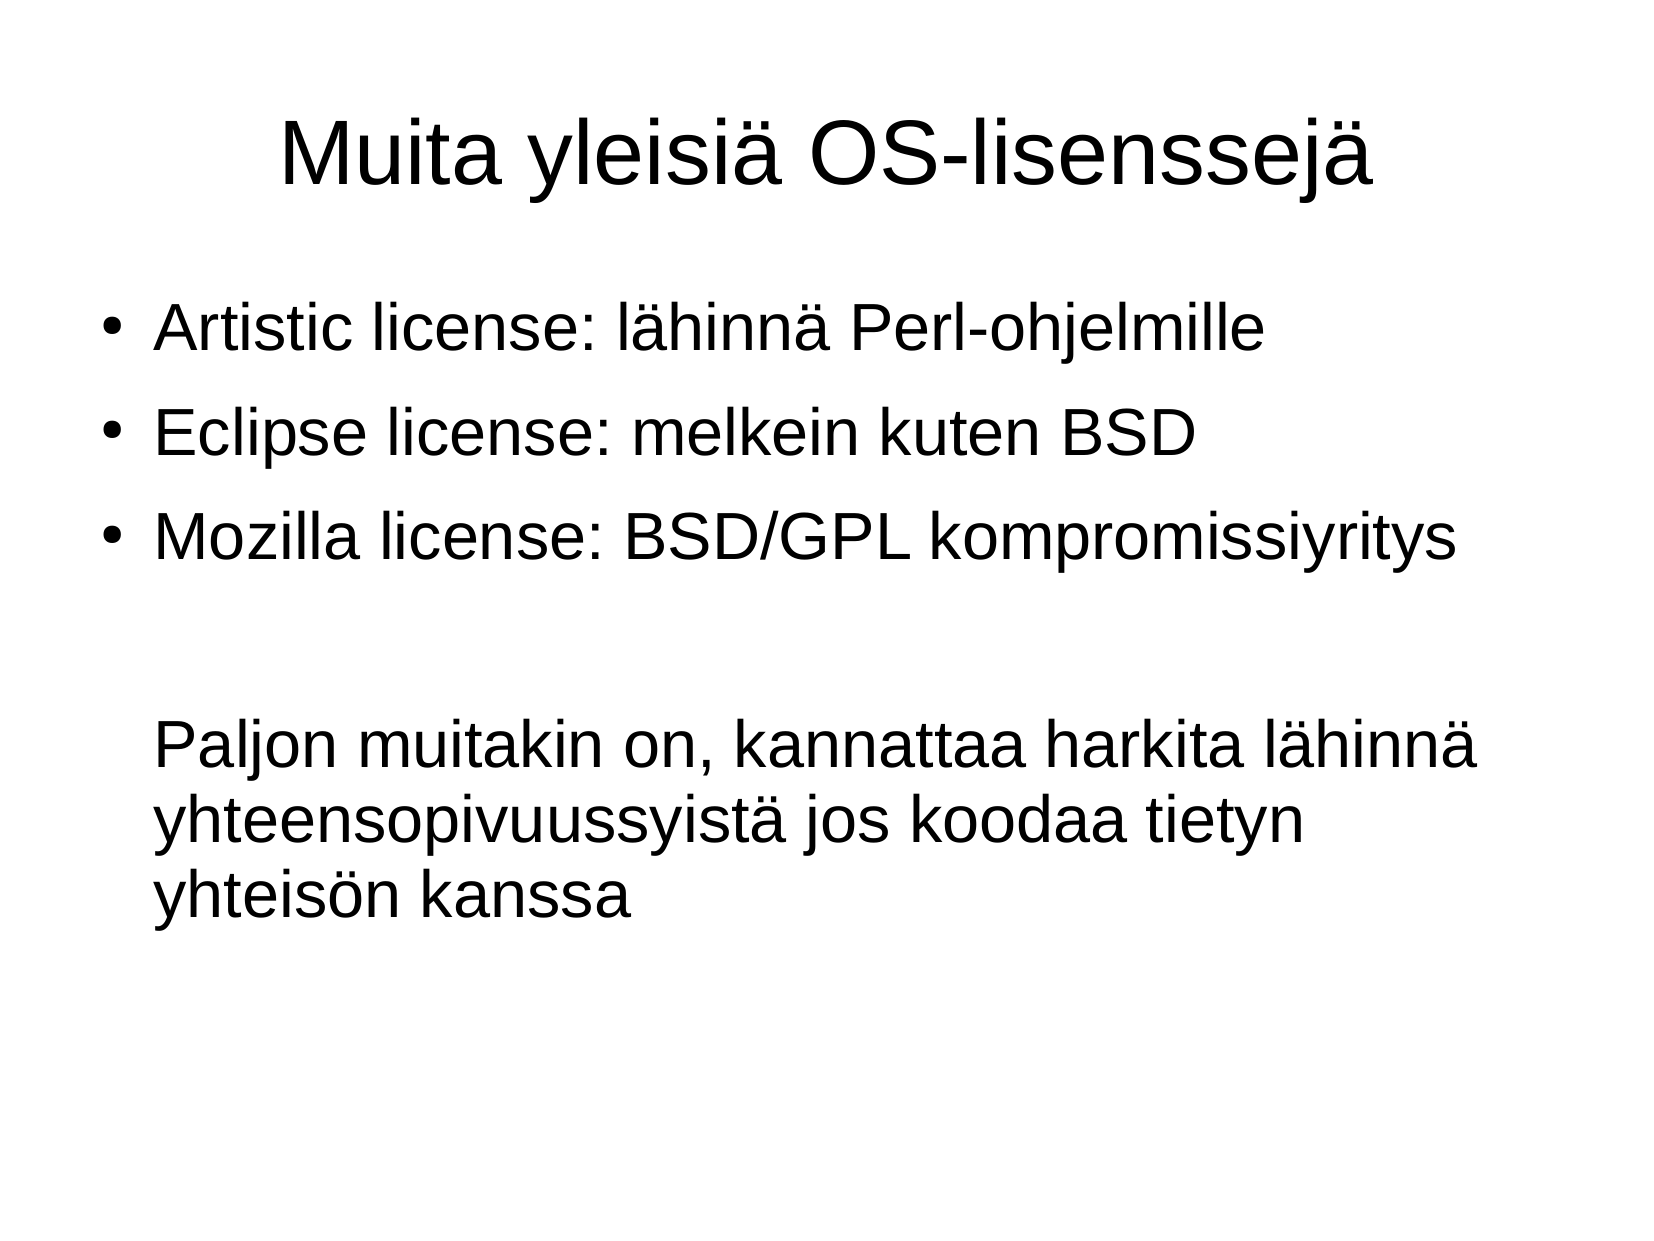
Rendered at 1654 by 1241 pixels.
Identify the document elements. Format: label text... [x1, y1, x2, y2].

list Artistic license: lähinnä Perl-ohjelmille Eclipse license: melkein kuten BSD Mozilla license: BSD/GPL kompromissiyritys Paljon muitakin on, kannattaa harkita lähinnä yhteensopivuussyistä jos koodaa tietyn yhteisön kanssa [82, 290, 1571, 1010]
title Muita yleisiä OS-lisenssejä [82, 49, 1571, 257]
